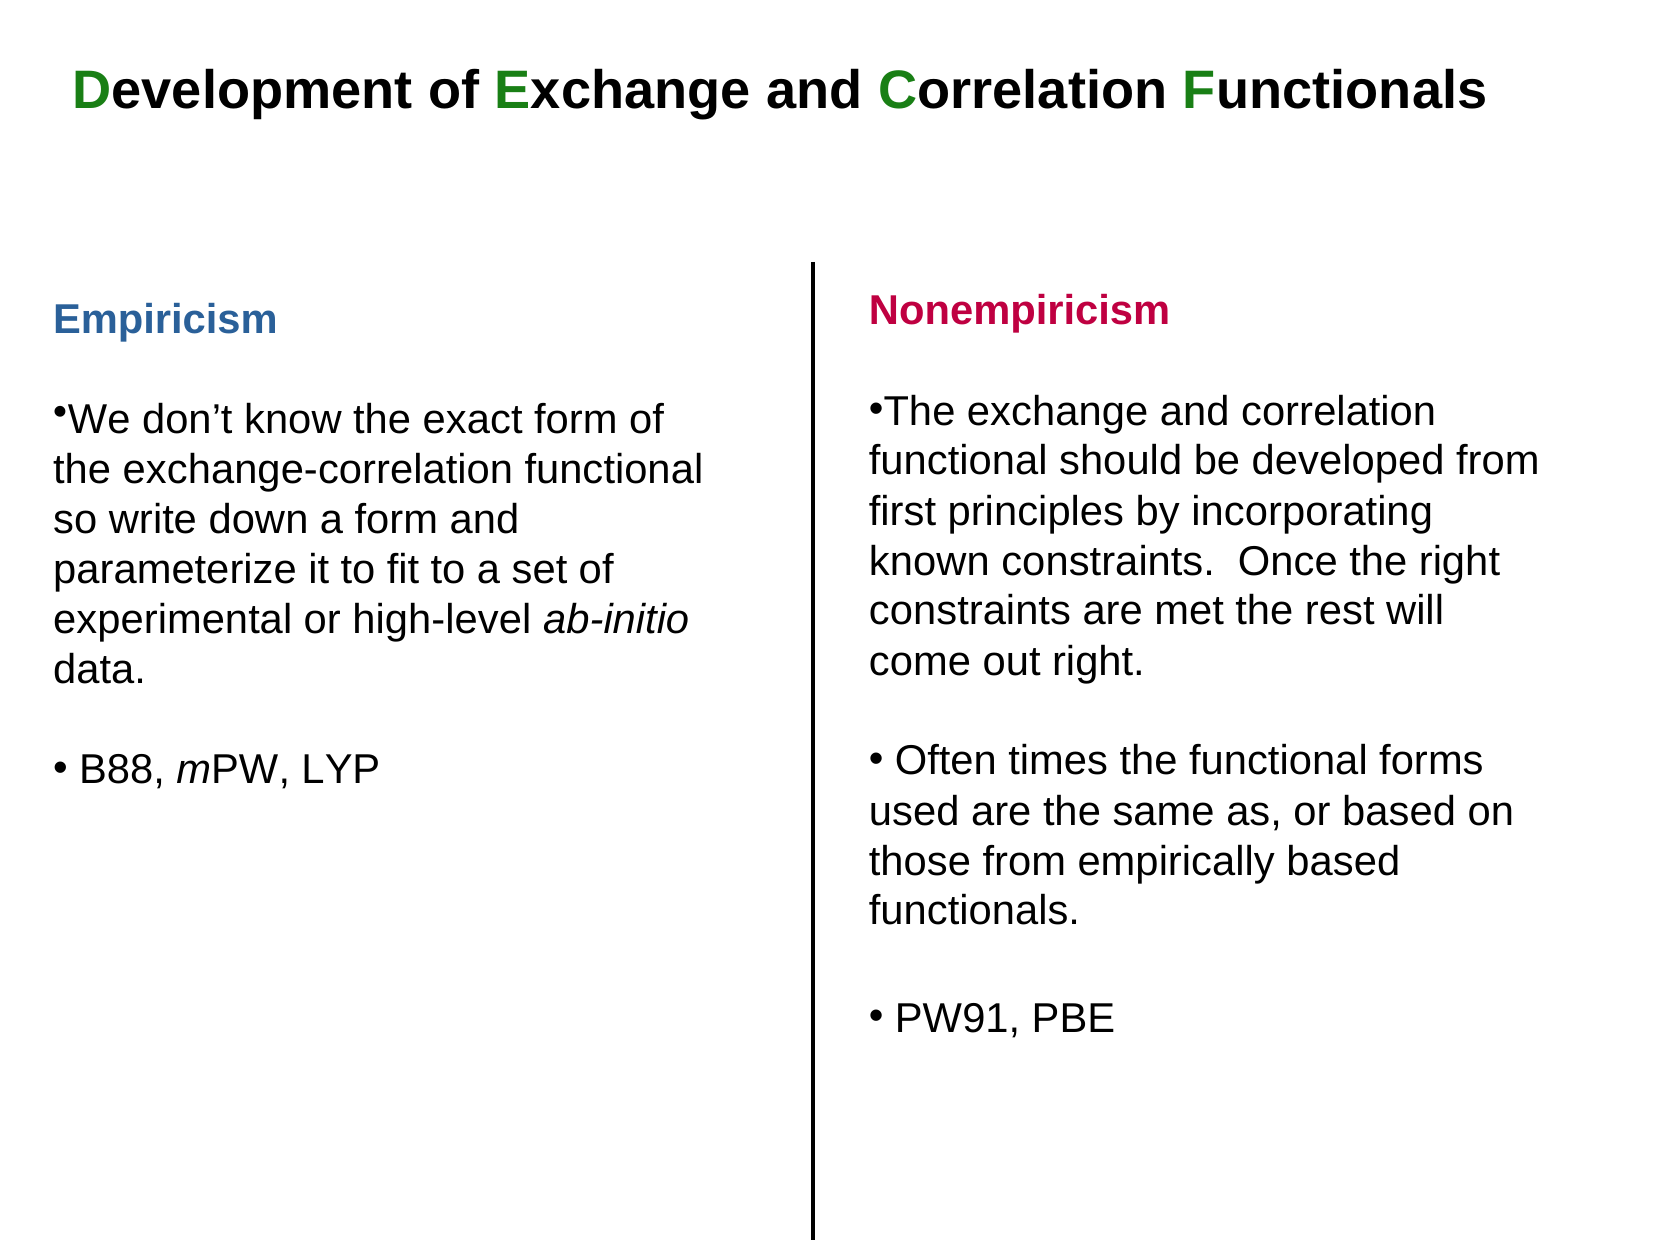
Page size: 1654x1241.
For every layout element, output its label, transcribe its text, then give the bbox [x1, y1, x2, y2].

text_box Development of Exchange and Correlation Functionals [57, 46, 1615, 128]
text_box Nonempiricism The exchange and correlation functional should be developed from first principles by incorporating known constraints. Once the right constraints are met the rest will come out right. Often times the functional forms used are the same as, or based on those from empirically based functionals. PW91, PBE [854, 275, 1560, 1099]
text_box Empiricism We don’t know the exact form of the exchange-correlation functional so write down a form and parameterize it to fit to a set of experimental or high-level ab-initio data. B88, mPW, LYP [38, 284, 745, 800]
